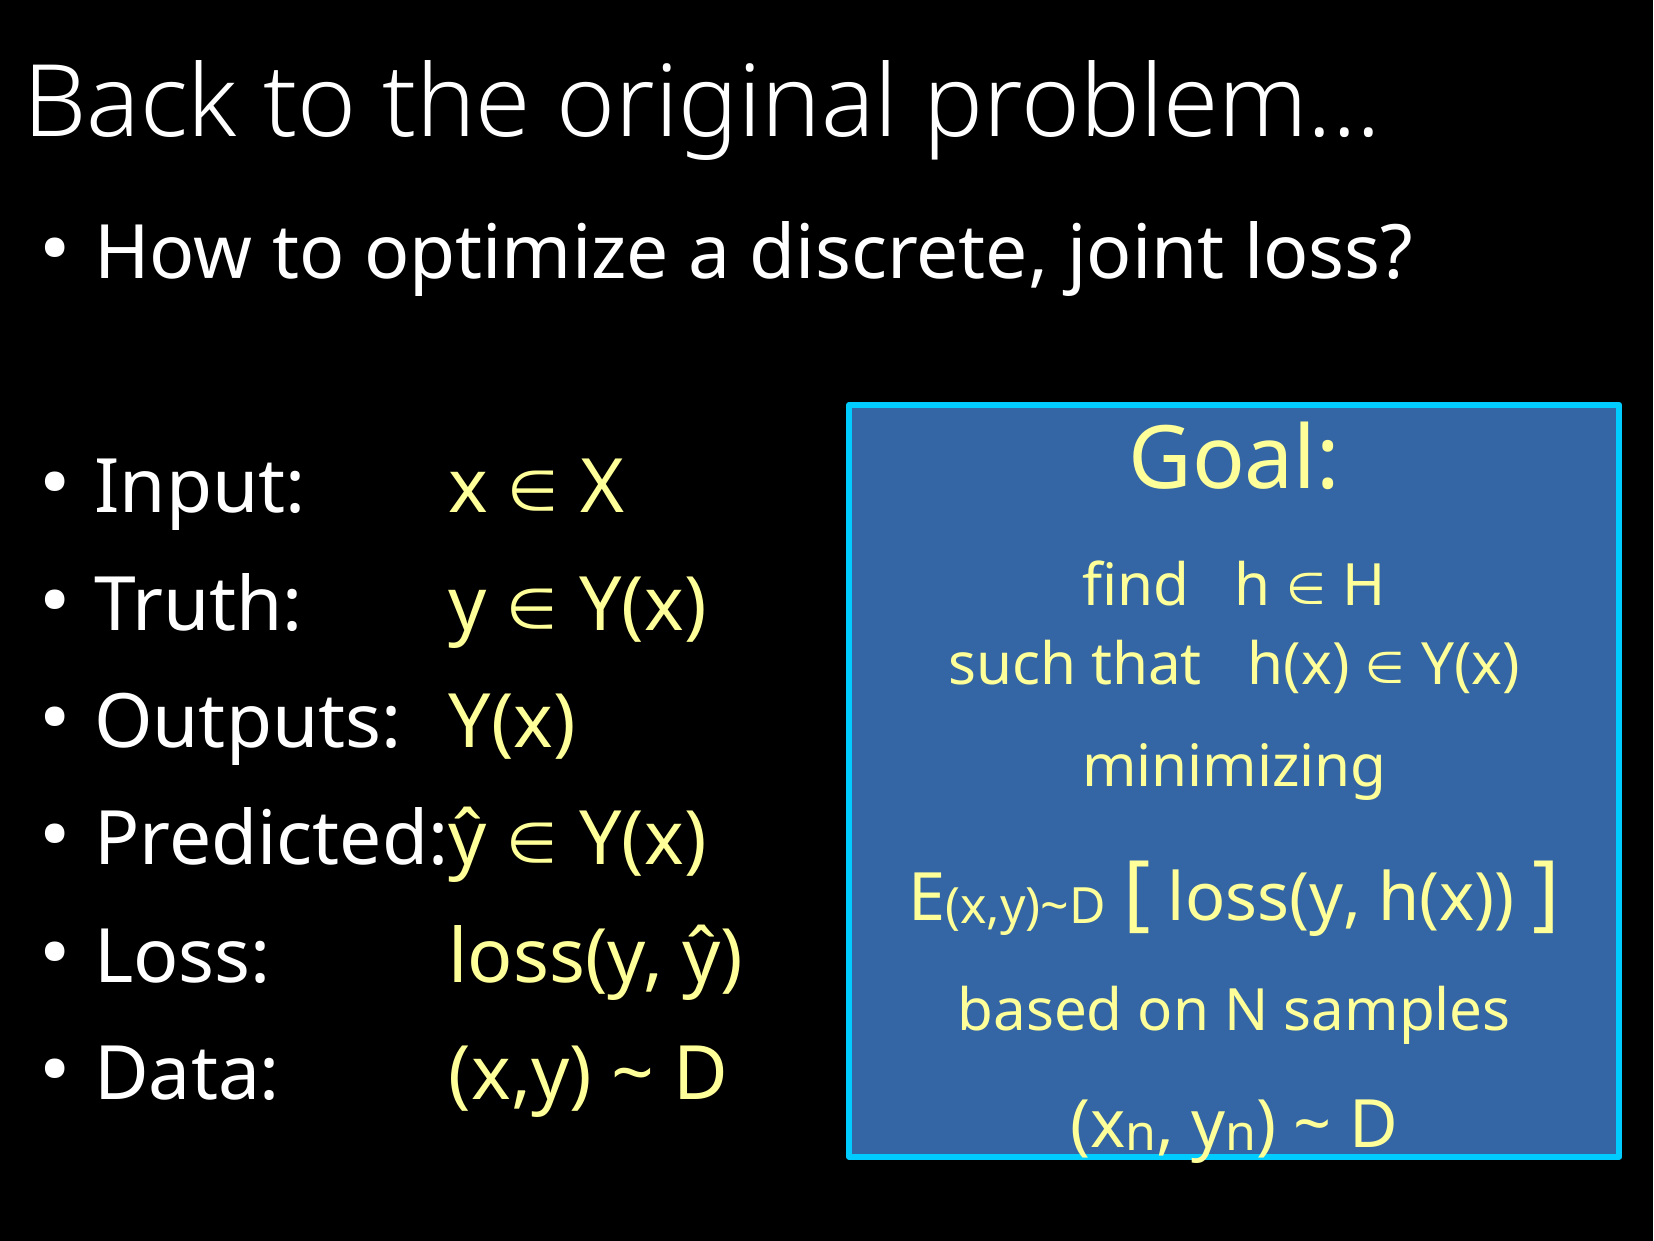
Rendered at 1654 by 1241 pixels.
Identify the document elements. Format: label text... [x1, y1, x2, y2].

title Back to the original problem... [23, 25, 1630, 171]
list How to optimize a discrete, joint loss? Input: x Î X Truth: y Î Y(x) Outputs: Y(x) Predicted: ŷ Î Y(x) Loss: loss(y, ŷ) Data: (x,y) ~ D [23, 198, 1630, 1215]
text_box Goal: find h Î H such that h(x) Î Y(x) minimizing E(x,y)~D [ loss(y, h(x)) ] based on N samples (xn, yn) ~ D [848, 405, 1620, 1157]
